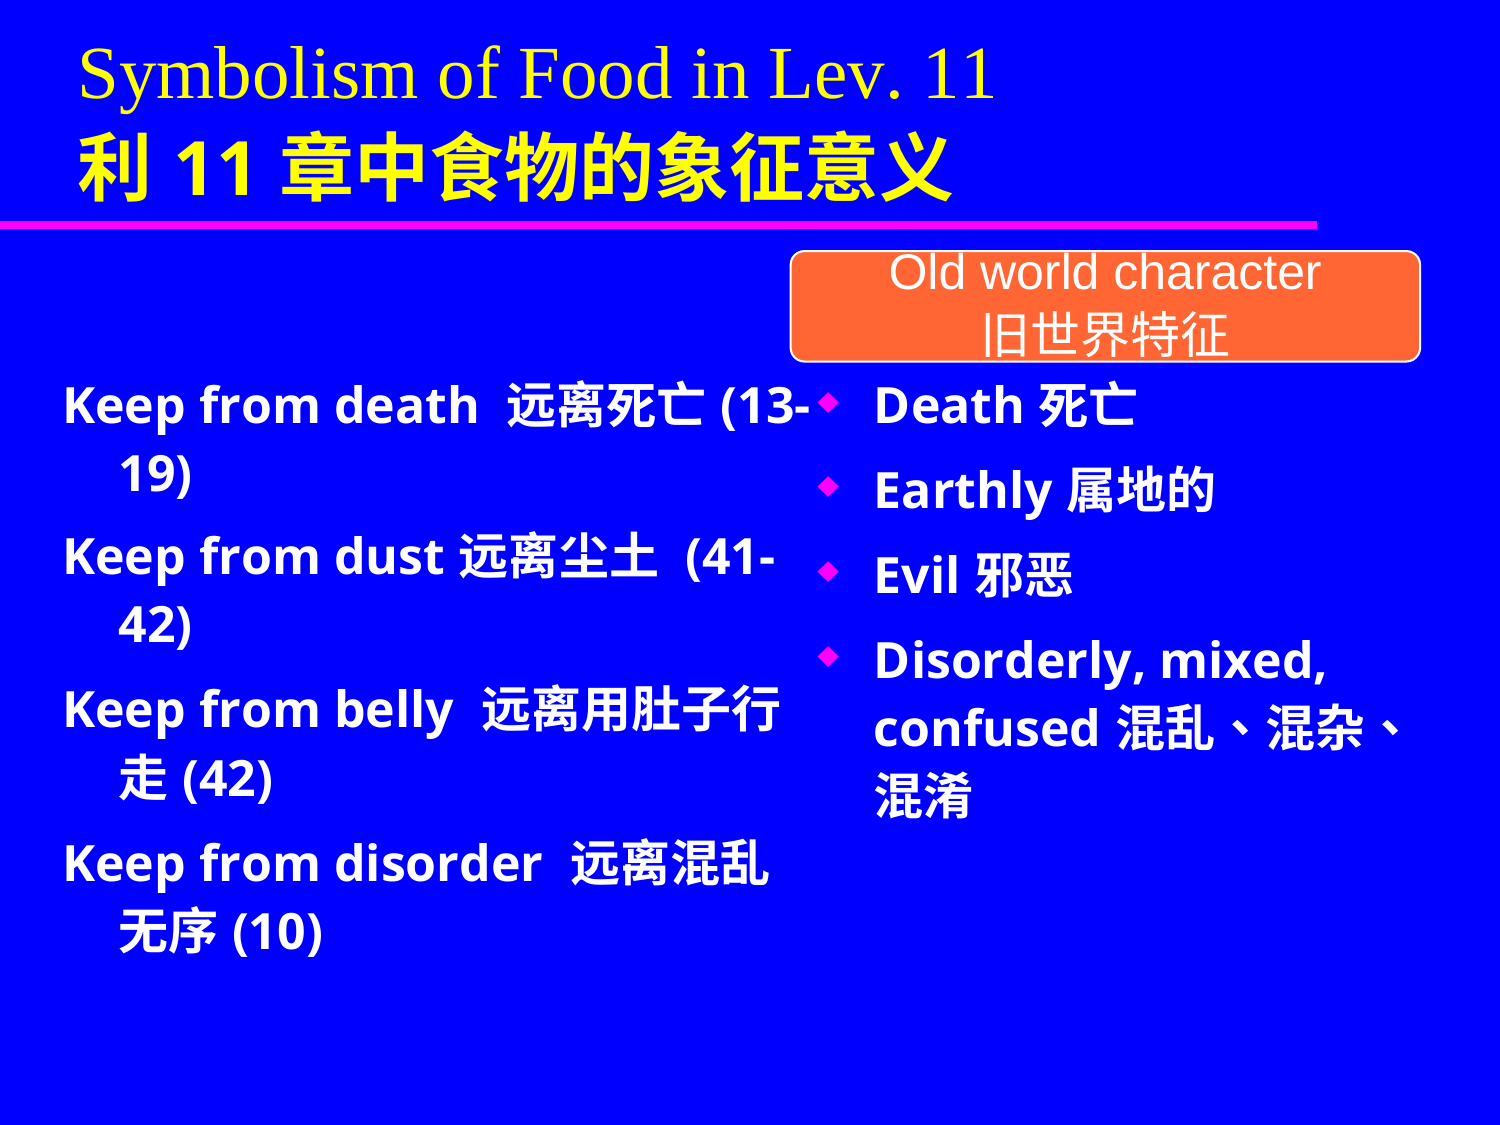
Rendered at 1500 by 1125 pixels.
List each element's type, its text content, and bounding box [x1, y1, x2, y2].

list Death死亡 Earthly属地的 Evil邪恶 Disorderly, mixed, confused混乱、混杂、混淆 [802, 362, 1461, 1068]
list Keep from death 远离死亡(13-19) Keep from dust远离尘土 (41-42) Keep from belly 远离用肚子行走(42) Keep from disorder 远离混乱无序(10) [47, 362, 829, 1063]
text_box Old world character 旧世界特征 [790, 251, 1421, 362]
title Symbolism of Food in Lev. 11 利11章中食物的象征意义 [62, 39, 1338, 225]
